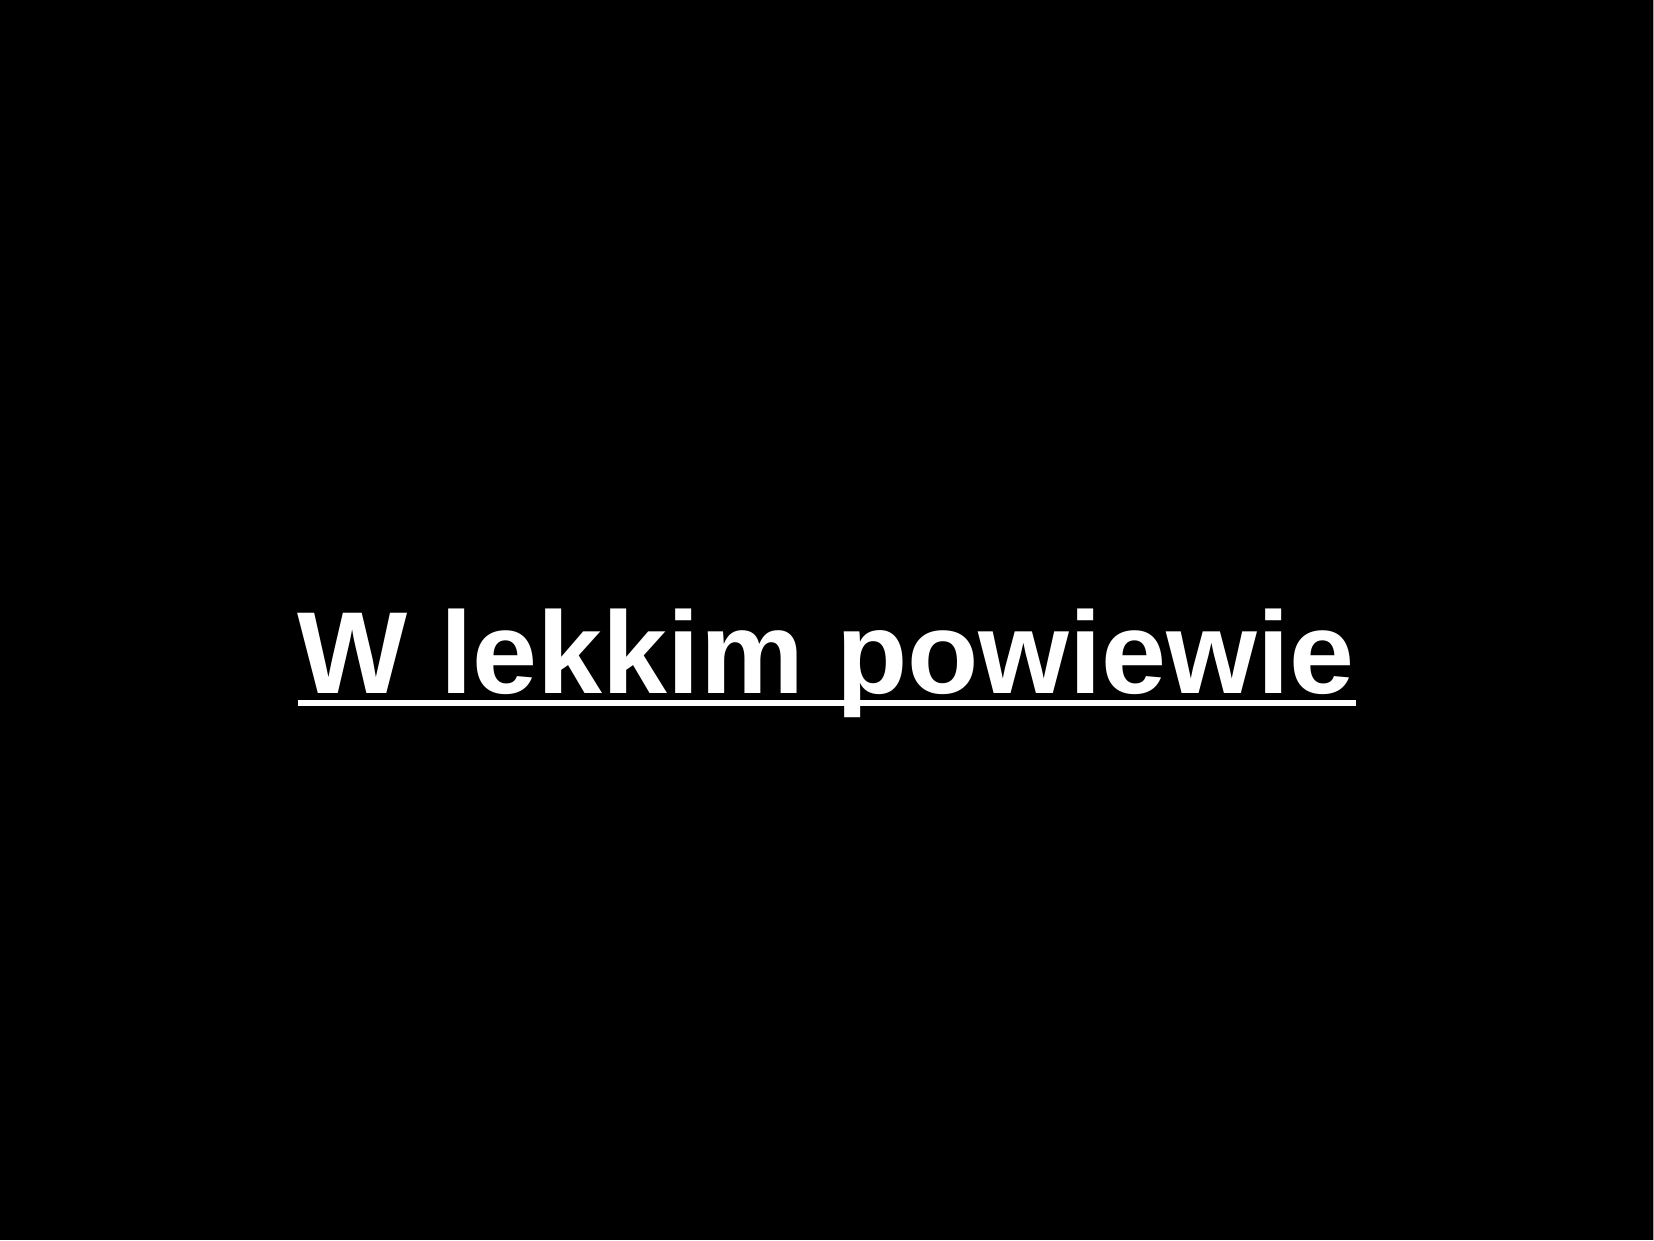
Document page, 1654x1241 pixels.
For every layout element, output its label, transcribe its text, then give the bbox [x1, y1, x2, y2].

subtitle W lekkim powiewie [0, 0, 1654, 1241]
